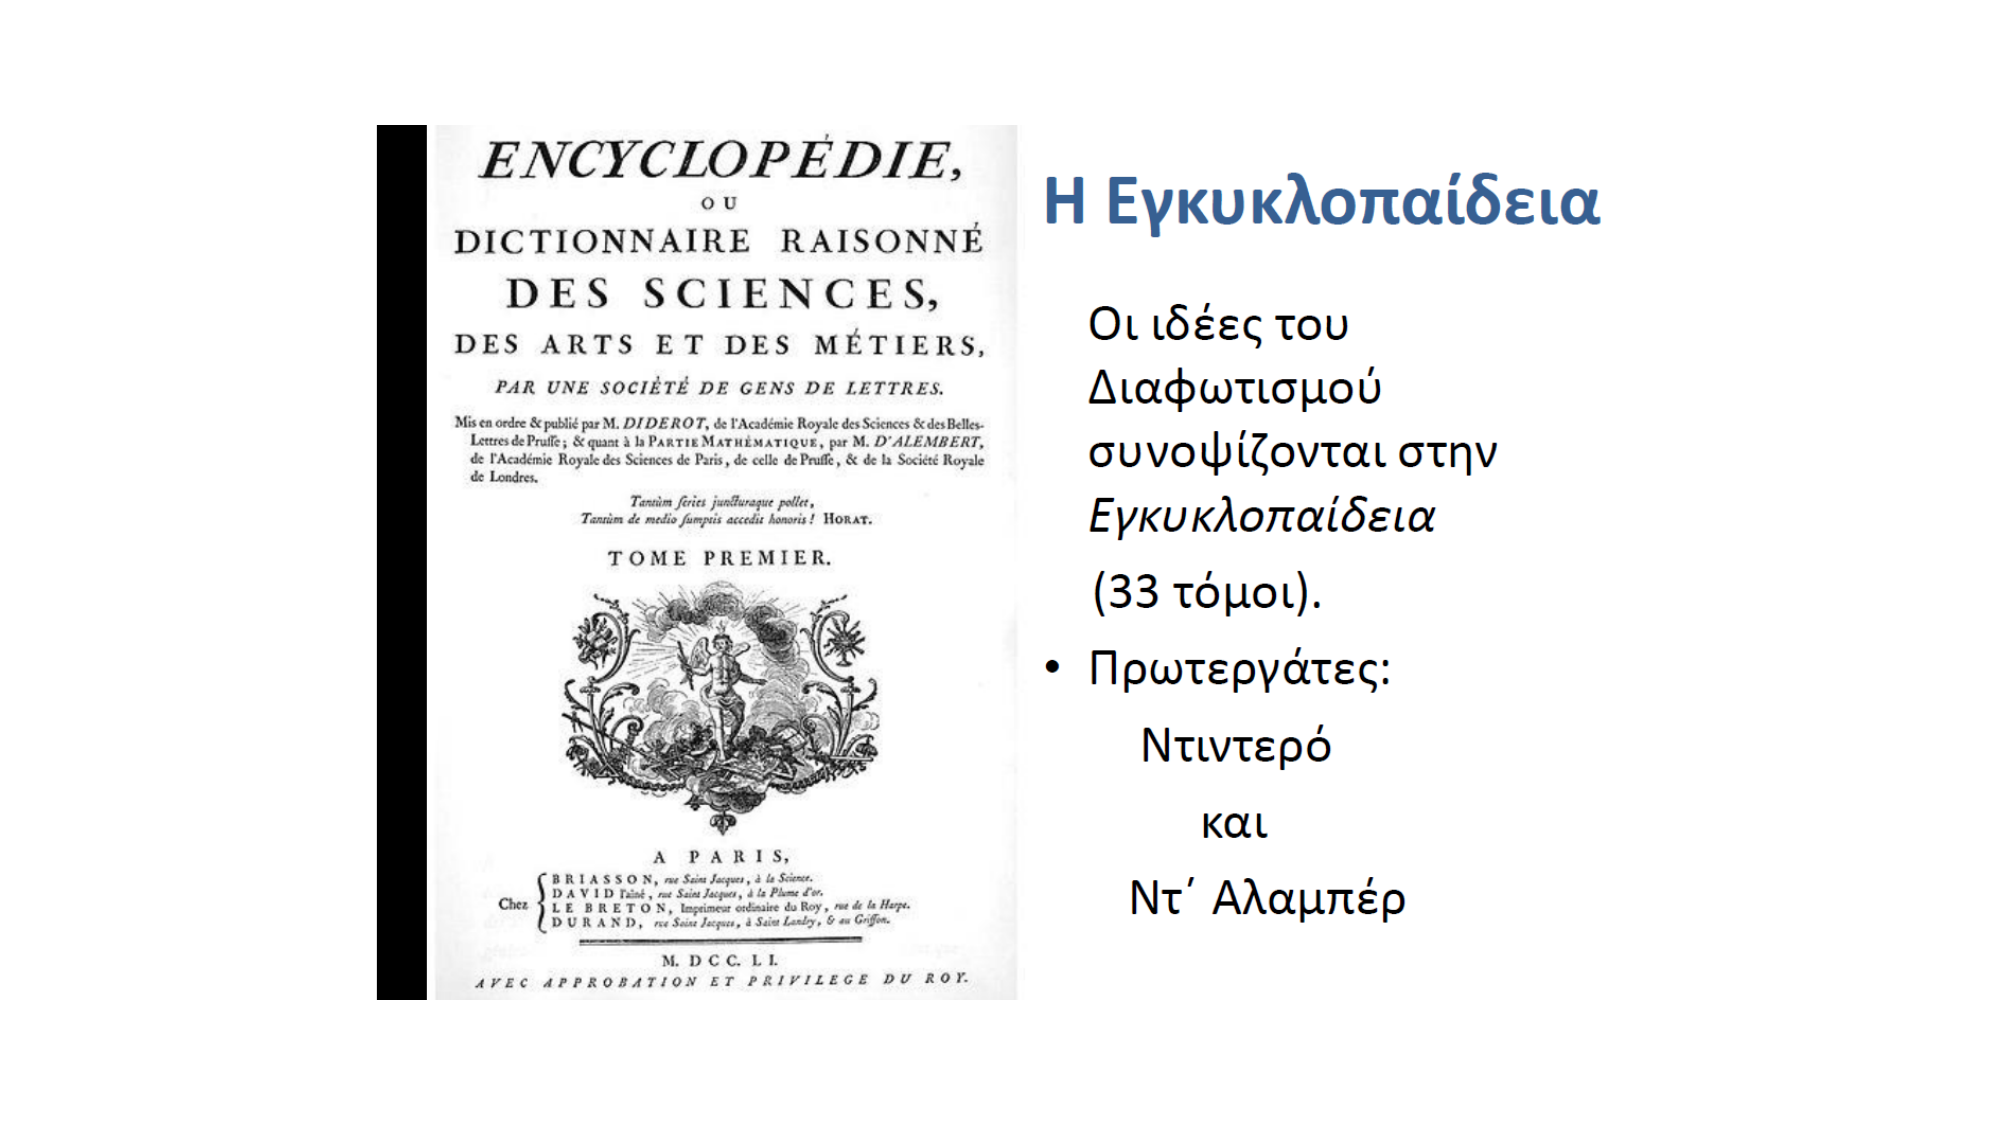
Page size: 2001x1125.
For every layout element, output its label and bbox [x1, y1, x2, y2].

picture [376, 125, 1624, 1000]
